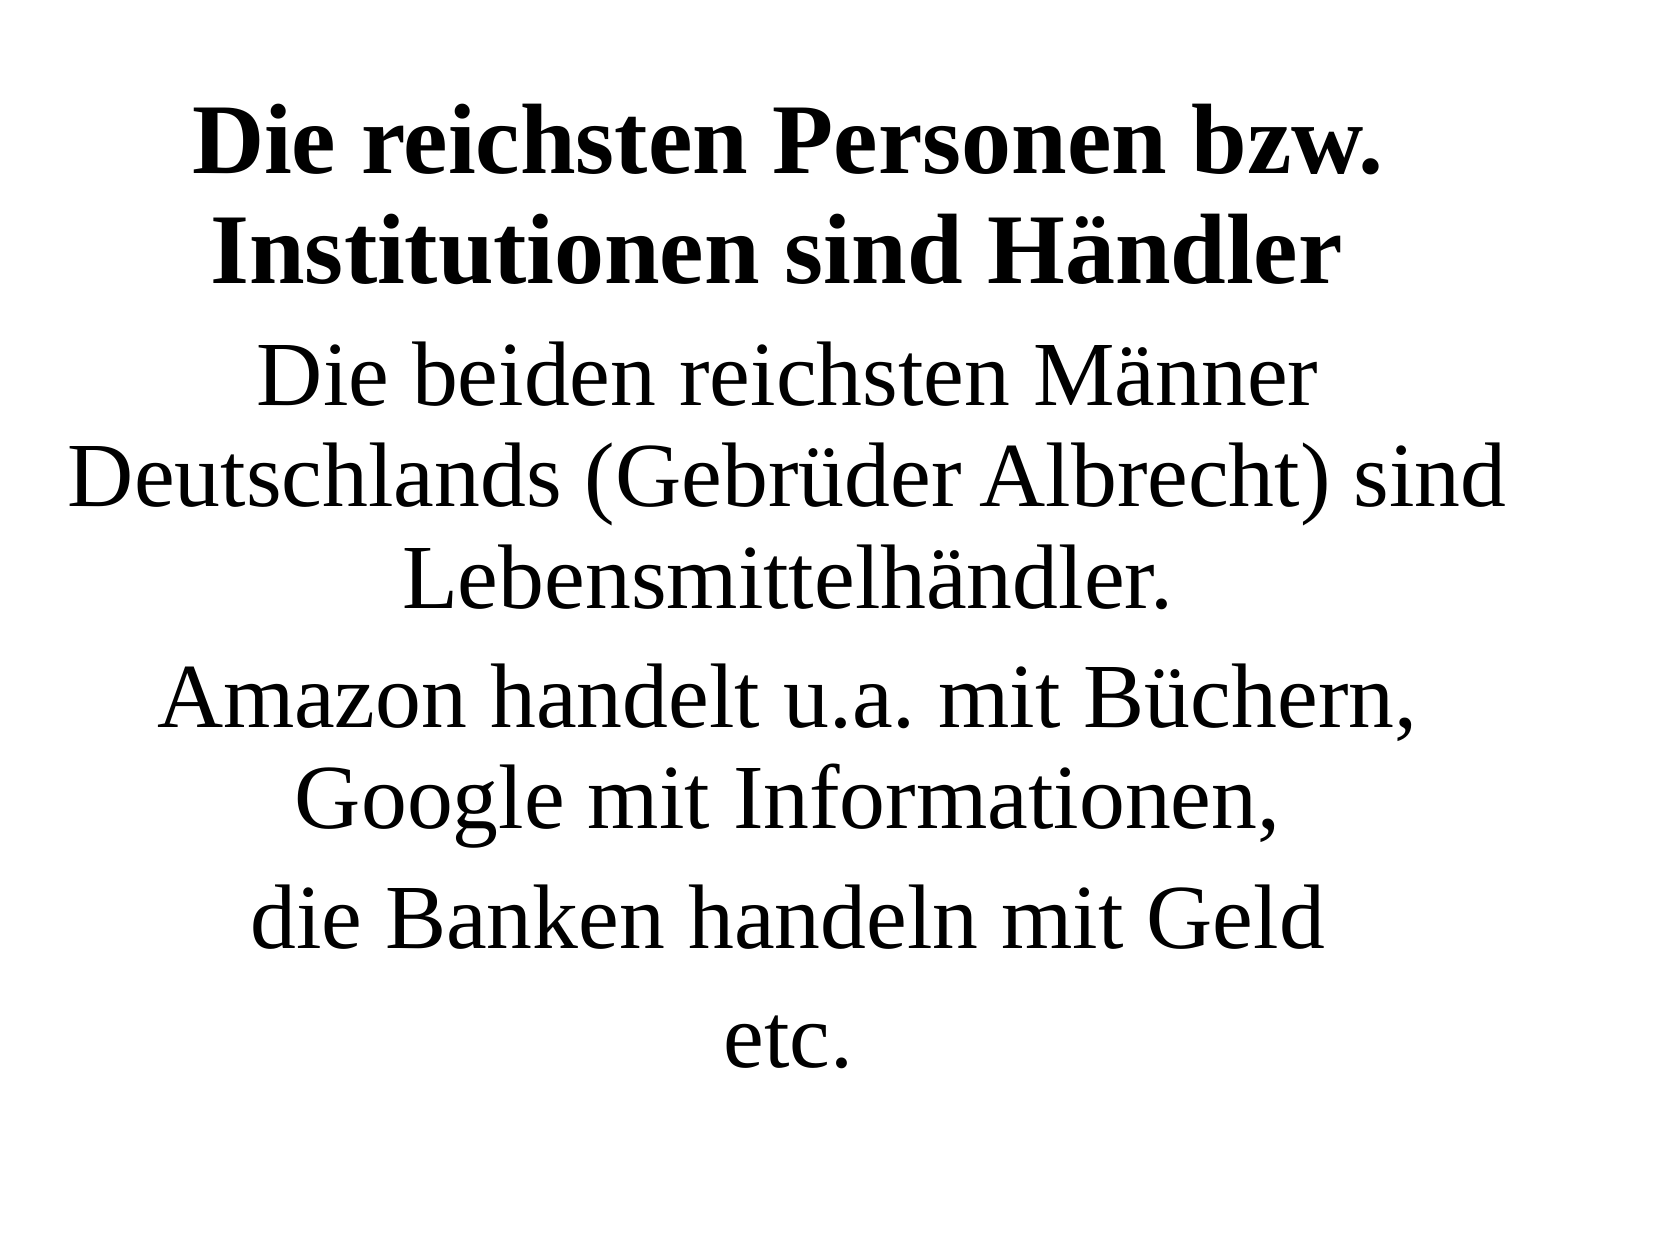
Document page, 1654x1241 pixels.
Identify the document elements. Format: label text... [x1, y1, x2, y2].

text_box Die reichsten Personen bzw. Institutionen sind Händler Die beiden reichsten Männer Deutschlands (Gebrüder Albrecht) sind Lebensmittelhändler. Amazon handelt u.a. mit Büchern, Google mit Informationen, die Banken handeln mit Geld etc. [53, 76, 1601, 1095]
